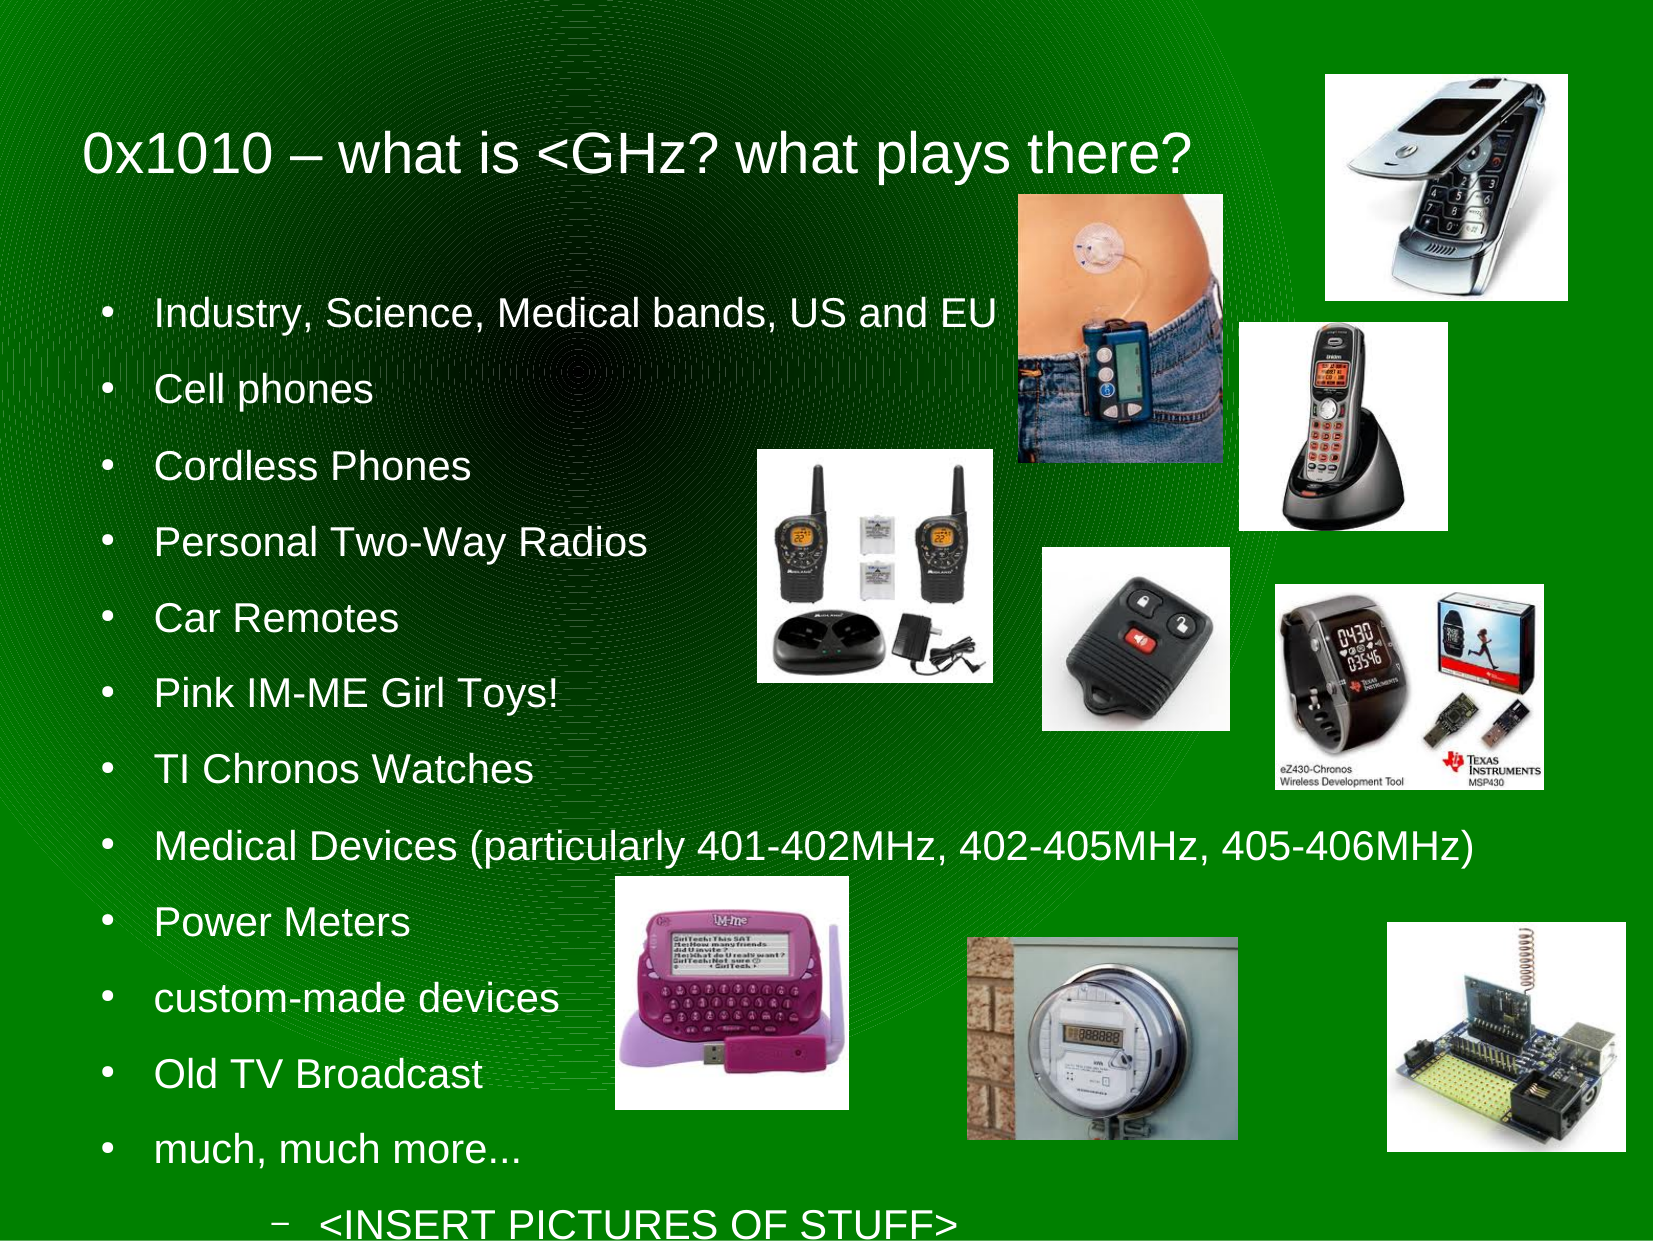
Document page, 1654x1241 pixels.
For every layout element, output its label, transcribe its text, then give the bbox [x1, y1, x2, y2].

picture [1239, 322, 1448, 531]
list Industry, Science, Medical bands, US and EU Cell phones Cordless Phones Personal Two-Way Radios Car Remotes Pink IM-ME Girl Toys! TI Chronos Watches Medical Devices (particularly 401-402MHz, 402-405MHz, 405-406MHz) Power Meters custom-made devices Old TV Broadcast much, much more... <INSERT PICTURES OF STUFF> [82, 290, 1571, 1241]
picture [1042, 547, 1230, 731]
picture [1387, 922, 1626, 1152]
picture [1018, 194, 1223, 463]
picture [1325, 74, 1568, 302]
picture [1275, 584, 1544, 790]
picture [757, 449, 993, 683]
title 0x1010 – what is <GHz? what plays there? [82, 49, 1571, 257]
picture [967, 937, 1238, 1141]
picture [615, 876, 849, 1111]
